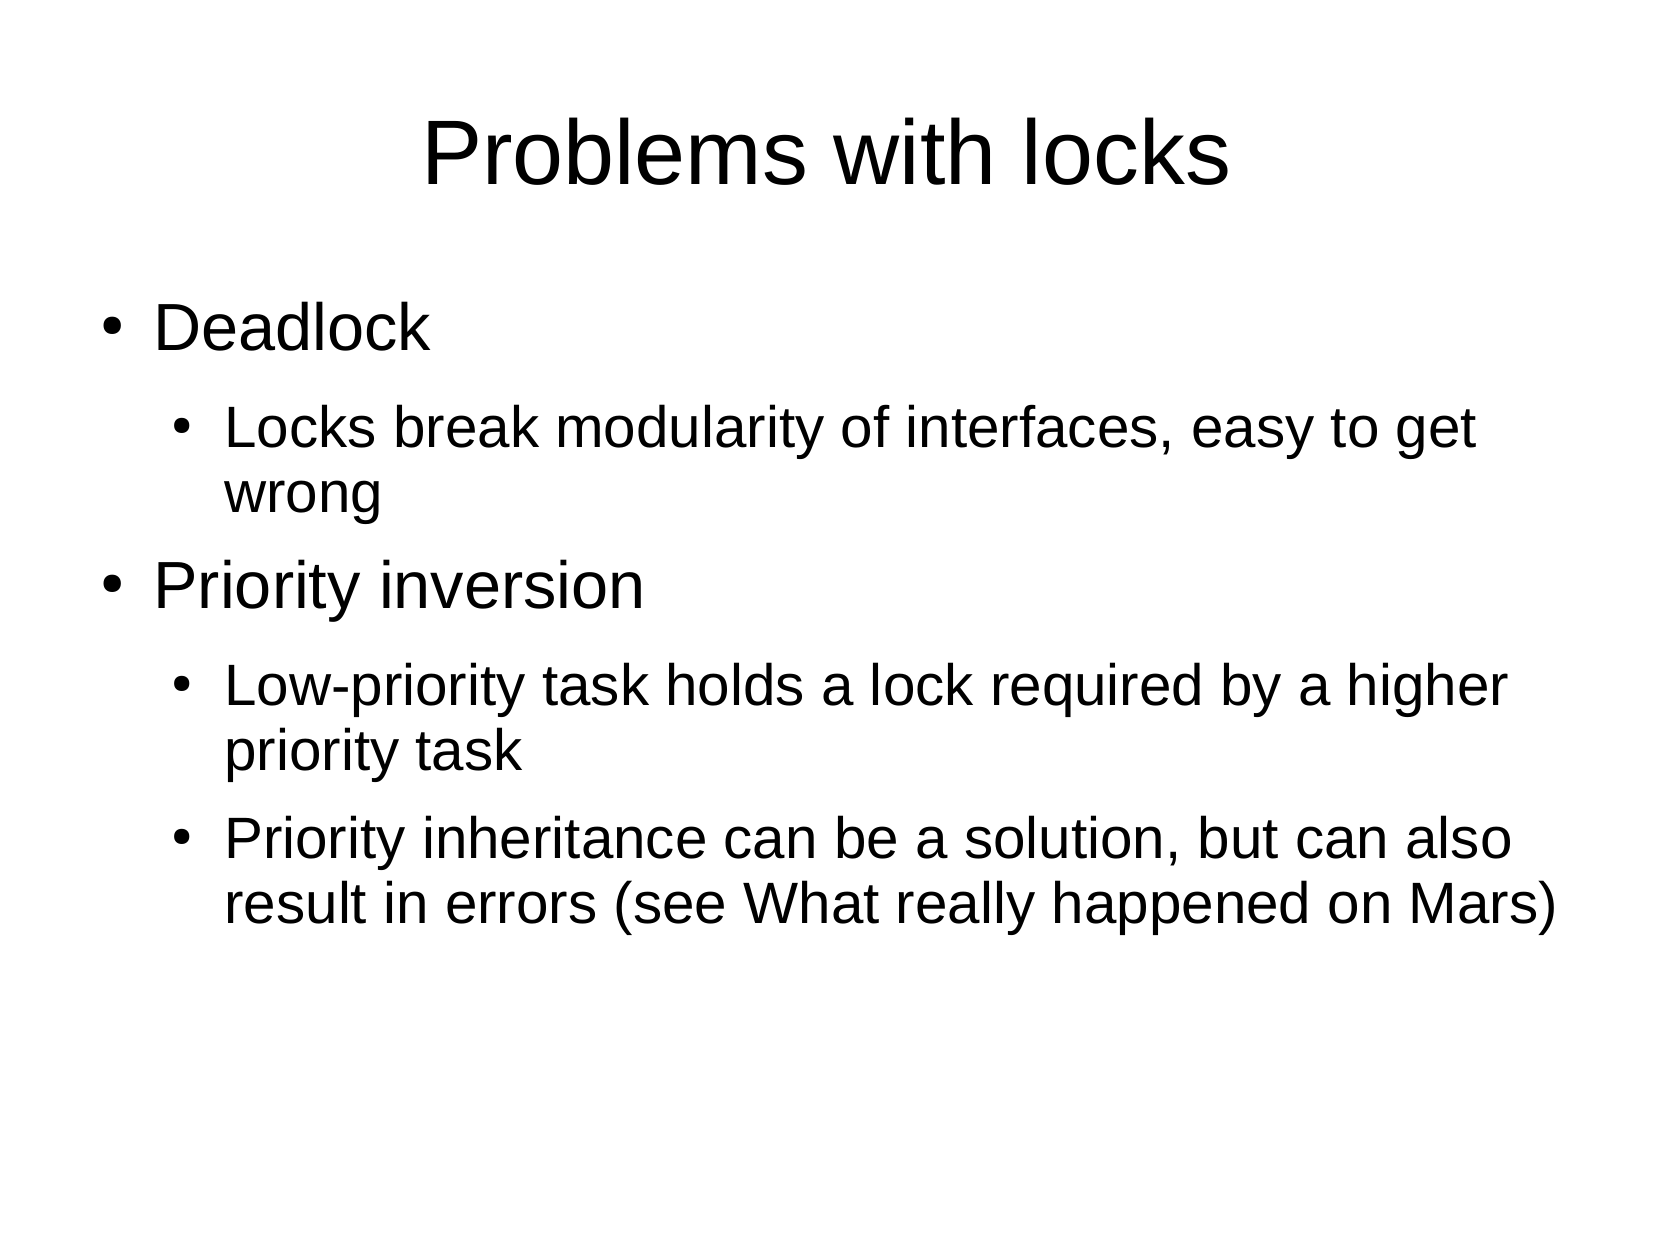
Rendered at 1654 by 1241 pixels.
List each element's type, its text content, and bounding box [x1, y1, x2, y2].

list Deadlock Locks break modularity of interfaces, easy to get wrong Priority inversion Low-priority task holds a lock required by a higher priority task Priority inheritance can be a solution, but can also result in errors (see What really happened on Mars) [82, 290, 1571, 1010]
title Problems with locks [82, 49, 1571, 257]
